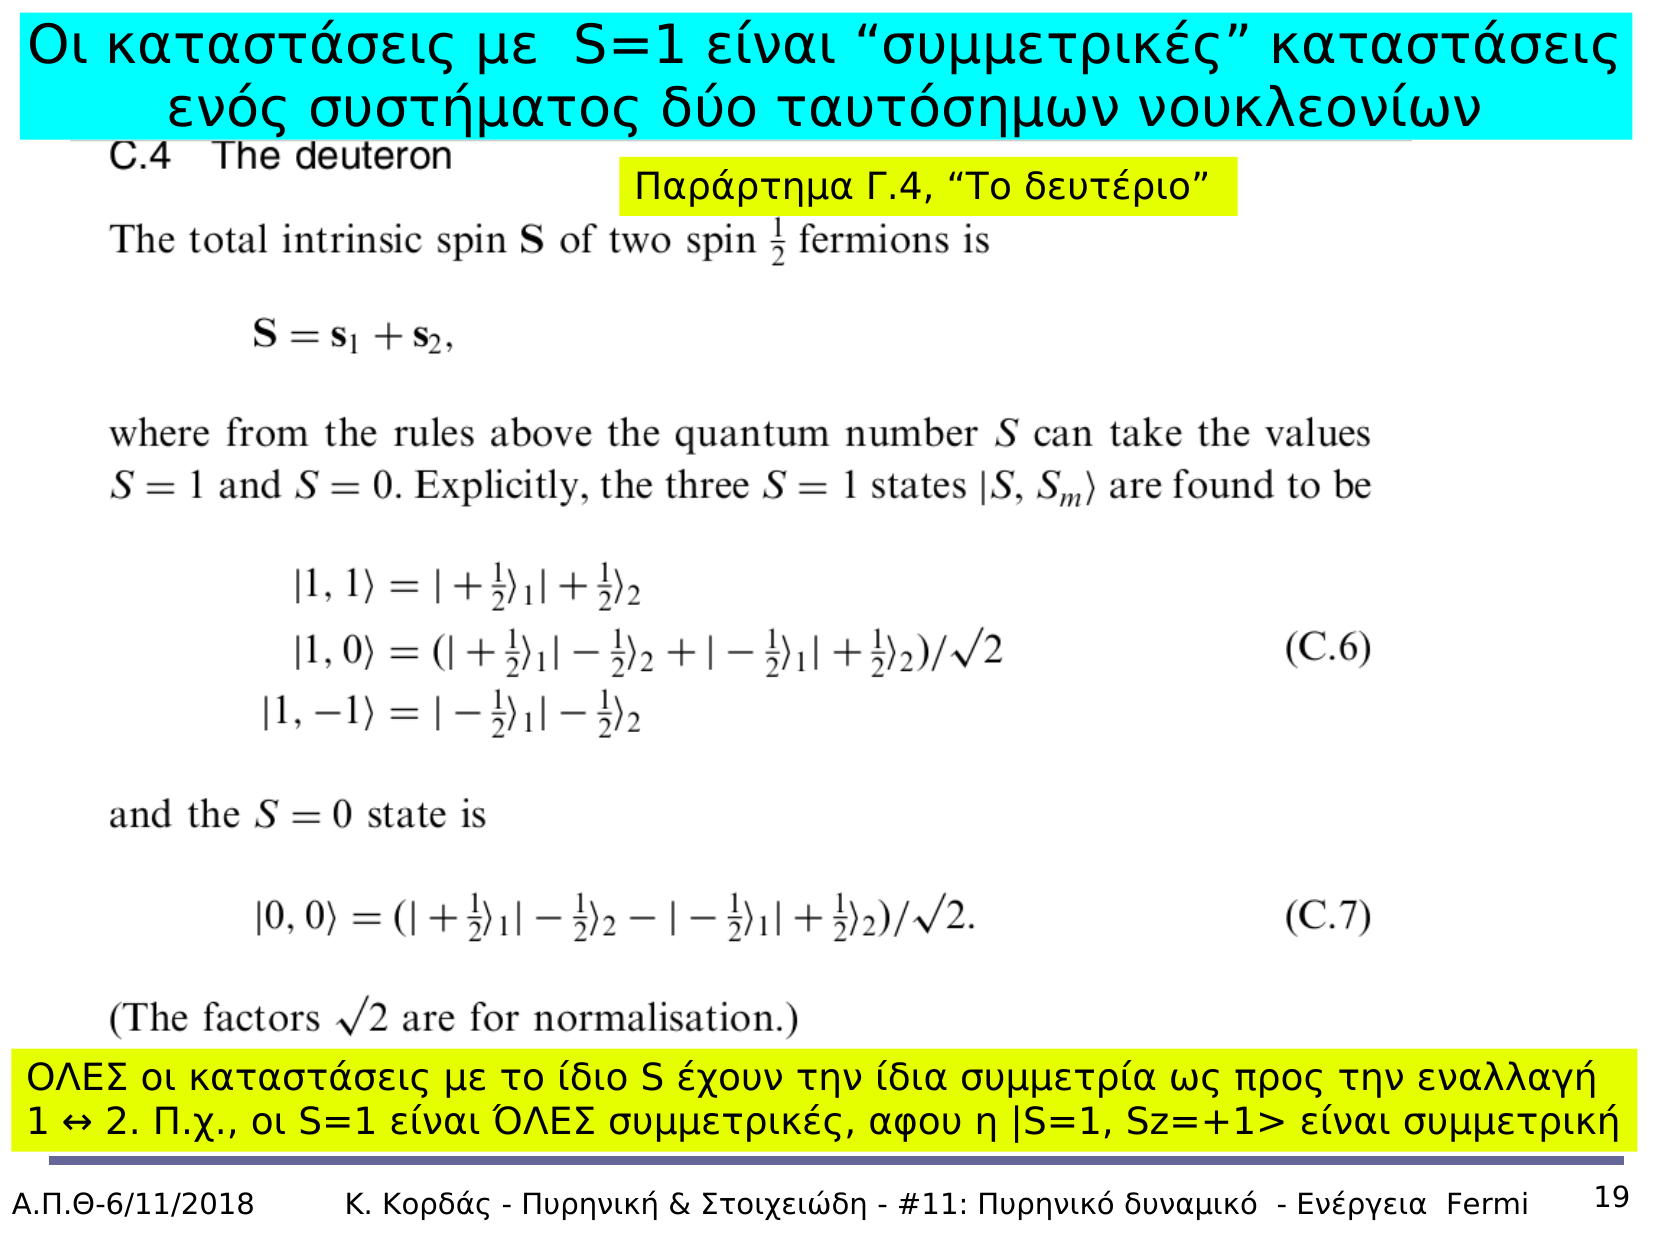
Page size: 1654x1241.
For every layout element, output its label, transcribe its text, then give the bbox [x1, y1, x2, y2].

title Οι καταστάσεις με S=1 είναι “συμμετρικές” καταστάσεις ενός συστήματος δύο ταυτόσημων νουκλεονίων [19, 12, 1633, 140]
picture [70, 140, 1412, 1041]
text_box Παράρτημα Γ.4, “Το δευτέριο” [619, 156, 1238, 216]
text_box ΟΛΕΣ οι καταστάσεις με το ίδιο S έχουν την ίδια συμμετρία ως προς την εναλλαγή 1 ↔ 2. Π.χ., οι S=1 είναι ΌΛΕΣ συμμετρικές, αφου η |S=1, Sz=+1> είναι συμμετρική [11, 1048, 1638, 1152]
